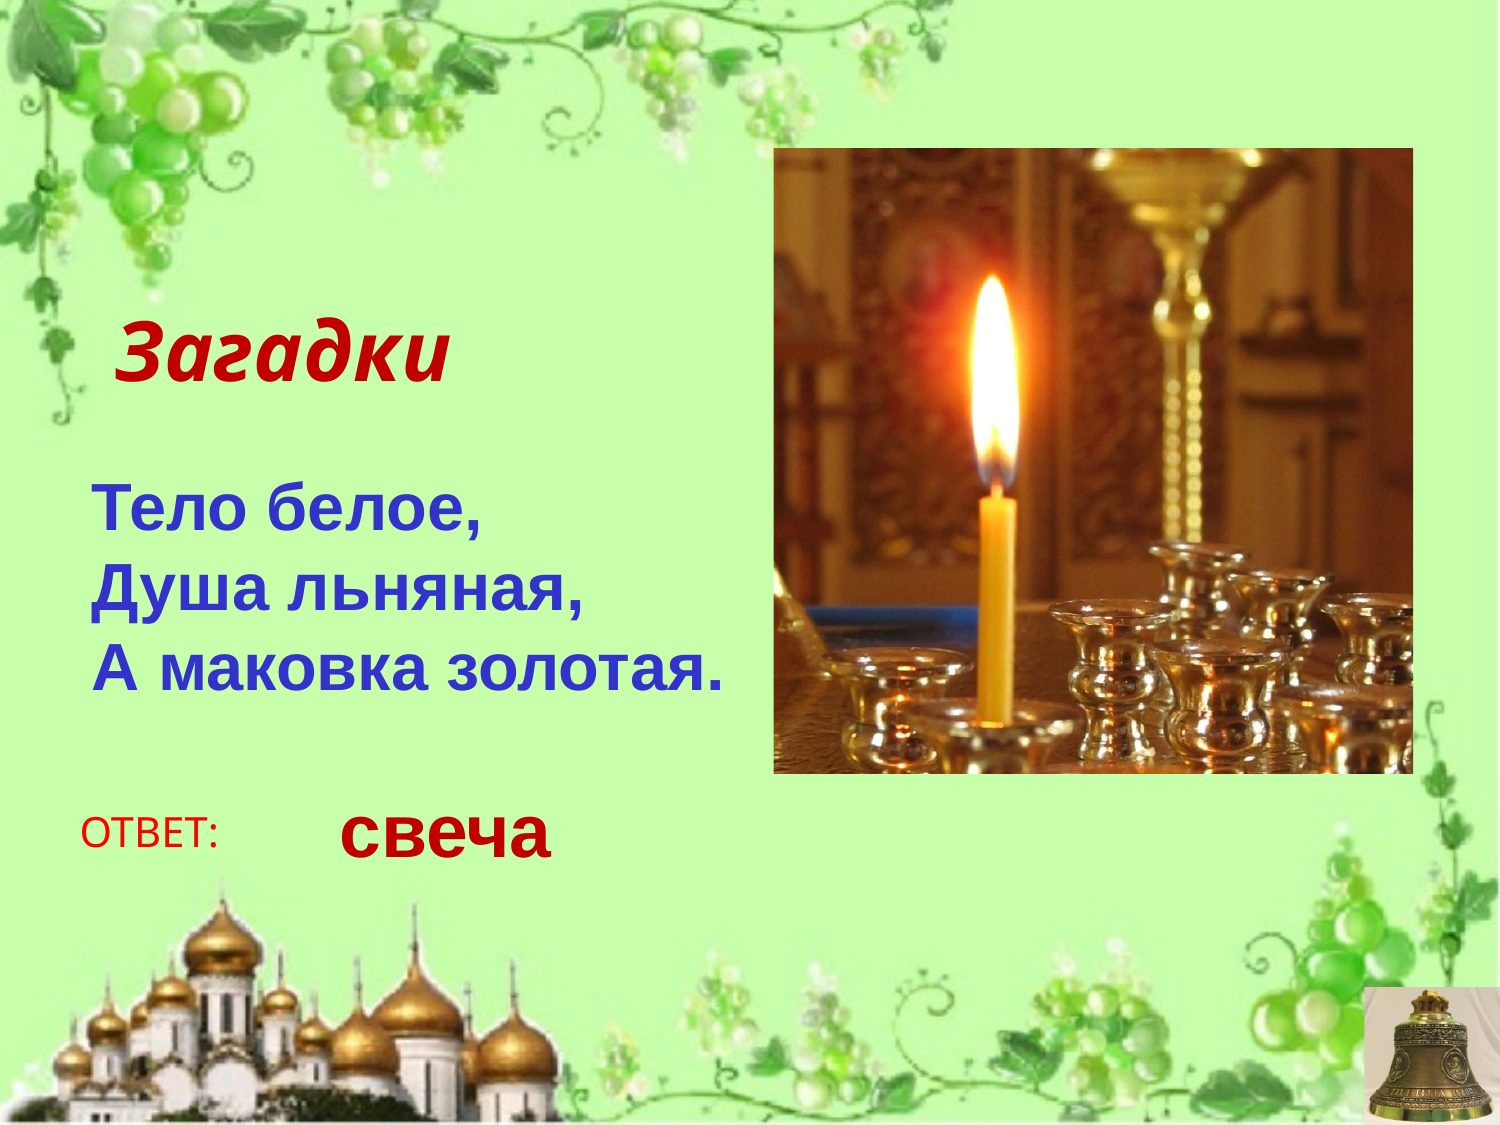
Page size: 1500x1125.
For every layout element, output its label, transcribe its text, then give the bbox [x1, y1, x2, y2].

text_box свеча [324, 774, 1075, 881]
text_box ОТВЕТ: [64, 798, 301, 864]
text_box Загадки [100, 290, 773, 406]
picture [0, 0, 1500, 1125]
text_box Тело белое, Душа льняная, А маковка золотая. [76, 456, 773, 712]
